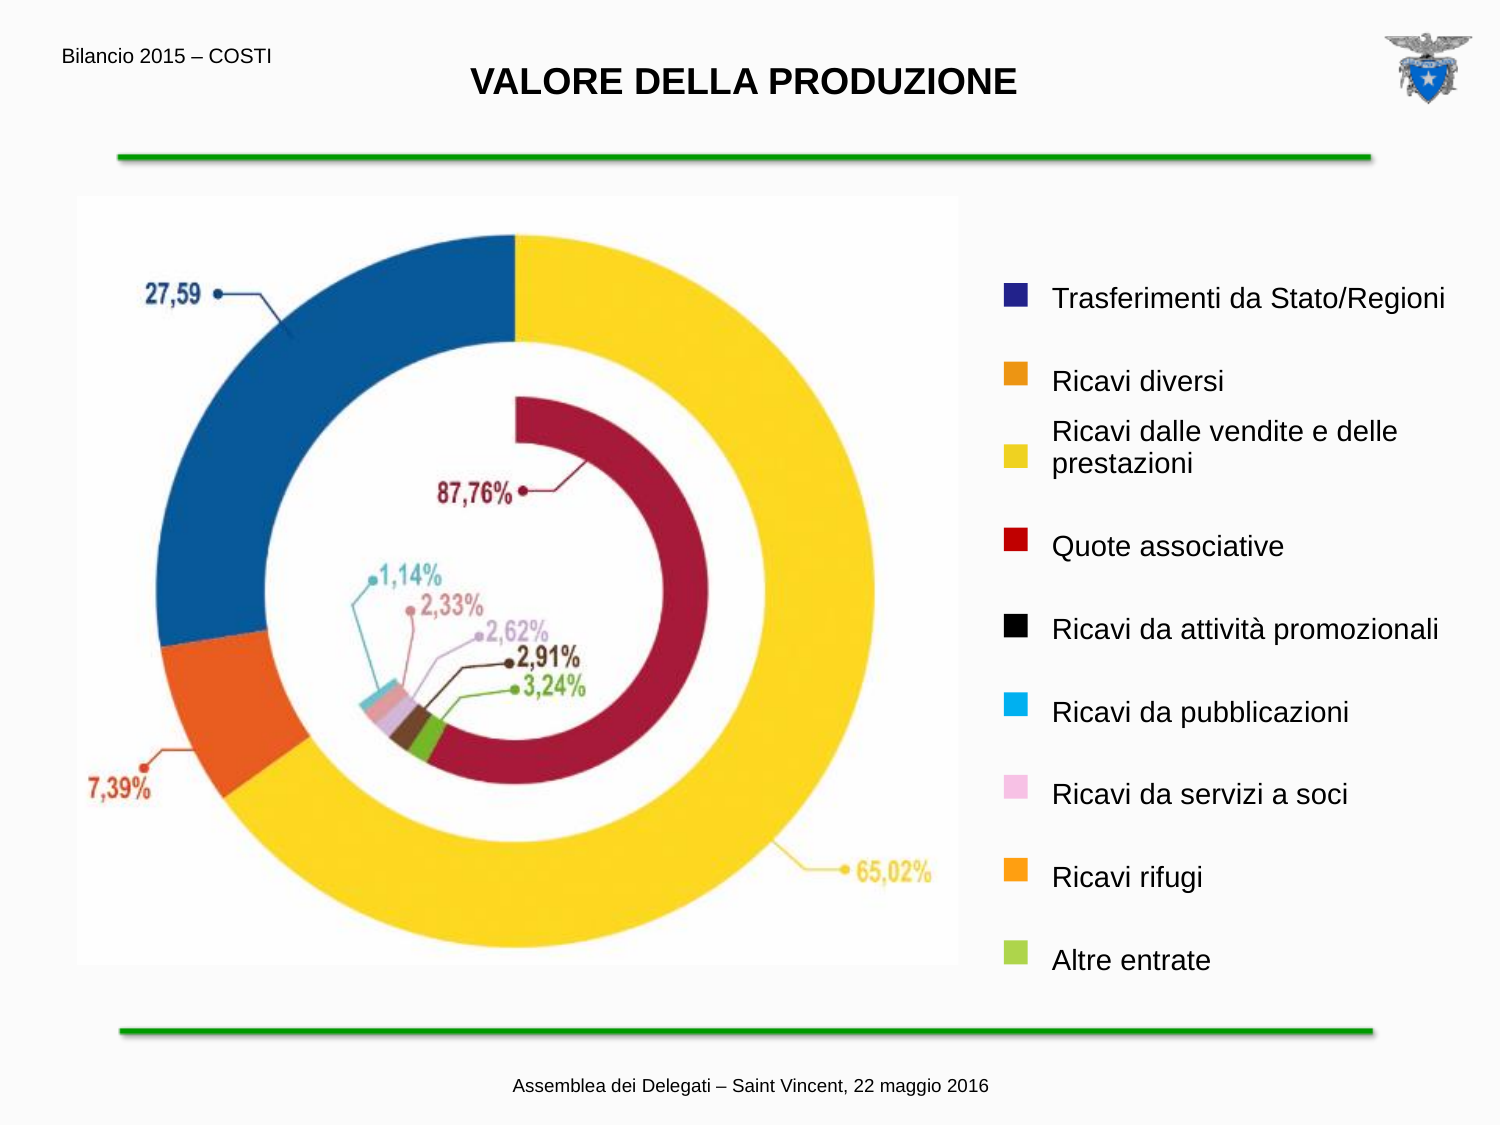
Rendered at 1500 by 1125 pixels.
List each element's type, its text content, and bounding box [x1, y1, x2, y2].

picture [114, 1022, 1384, 1047]
picture [76, 196, 959, 965]
text_box [1003, 774, 1028, 799]
table_cell Ricavi da attività promozionali [1050, 563, 1482, 646]
text_box [1003, 857, 1028, 882]
table_cell Ricavi dalle vendite e delle prestazioni [1050, 397, 1482, 480]
text_box Assemblea dei Delegati – Saint Vincent, 22 maggio 2016 [263, 1066, 1238, 1105]
table_cell Quote associative [1050, 480, 1482, 563]
table_cell Ricavi diversi [1050, 315, 1482, 397]
picture [1382, 29, 1477, 112]
text_box [1003, 692, 1028, 717]
table_cell Altre entrate [1050, 894, 1482, 977]
table_cell Ricavi da servizi a soci [1050, 729, 1482, 811]
text_box VALORE DELLA PRODUZIONE [253, 54, 1235, 104]
table_header Trasferimenti da Stato/Regioni [1050, 232, 1482, 315]
text_box [1003, 444, 1028, 468]
text_box [1003, 283, 1028, 307]
text_box [1003, 940, 1028, 965]
table_cell Ricavi rifugi [1050, 811, 1482, 894]
text_box [1003, 613, 1028, 638]
picture [112, 148, 1382, 173]
text_box Bilancio 2015 – COSTI [46, 35, 469, 76]
text_box [1003, 361, 1028, 386]
text_box [1003, 527, 1028, 552]
table_cell Ricavi da pubblicazioni [1050, 646, 1482, 729]
